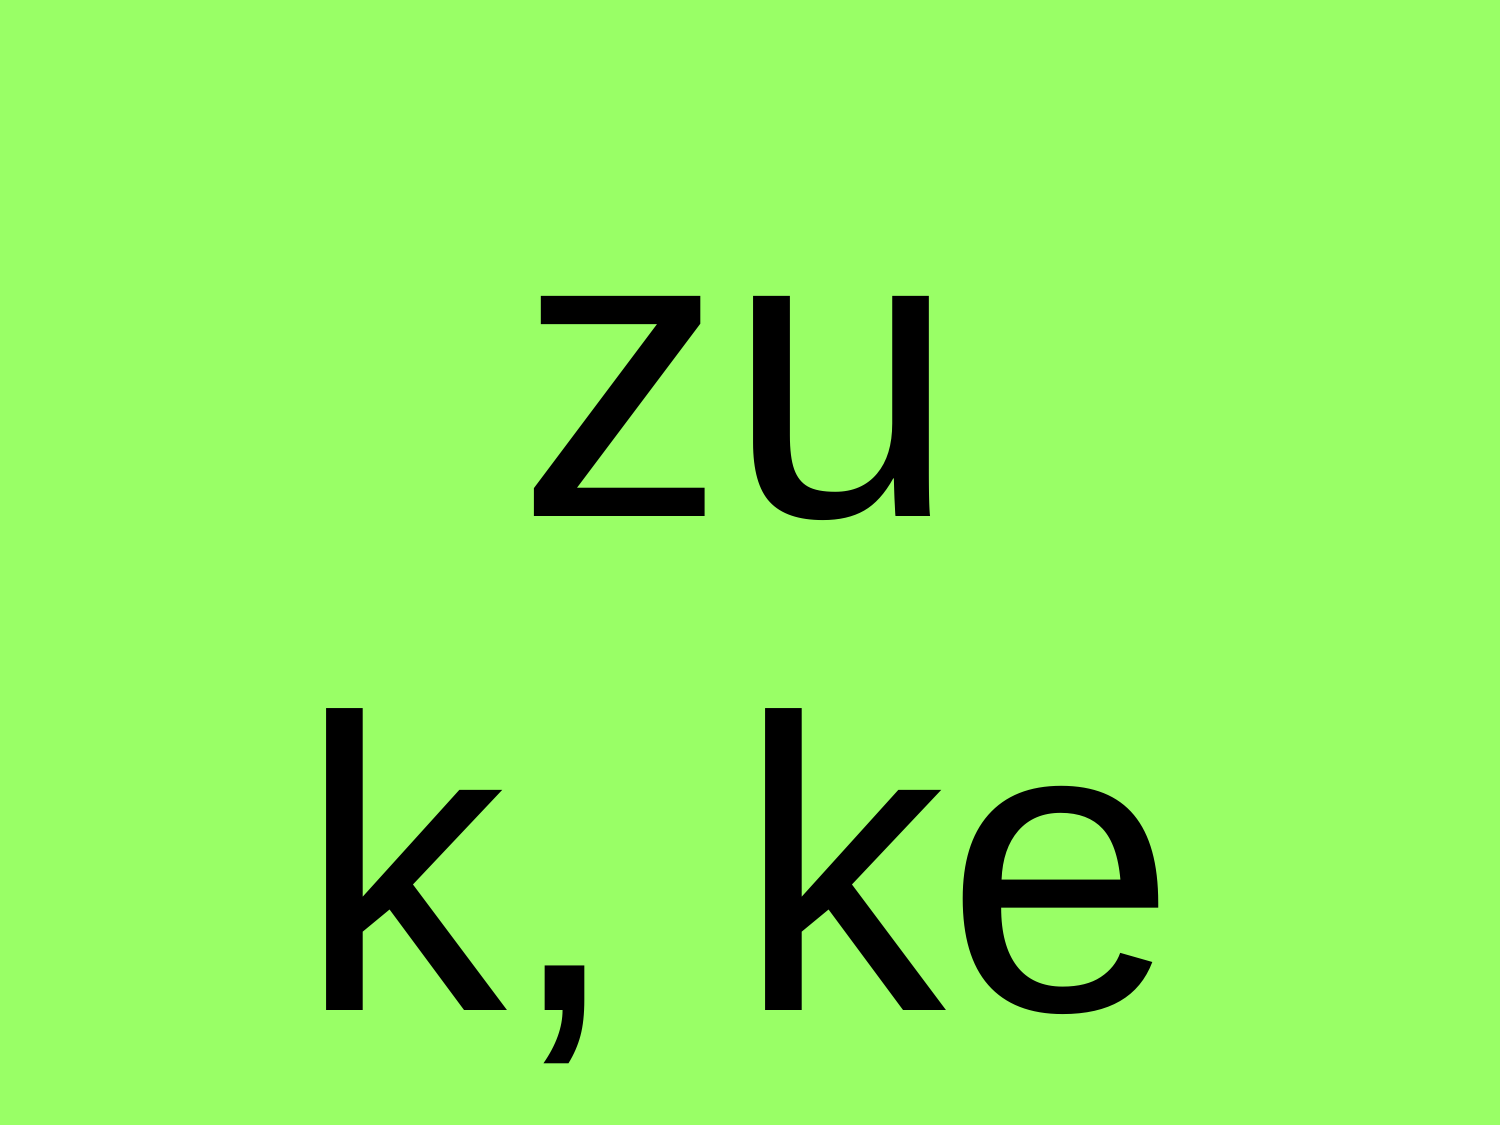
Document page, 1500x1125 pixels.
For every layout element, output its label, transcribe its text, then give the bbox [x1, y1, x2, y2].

subtitle k, ke [76, 586, 1400, 1102]
title zu [88, 92, 1388, 586]
